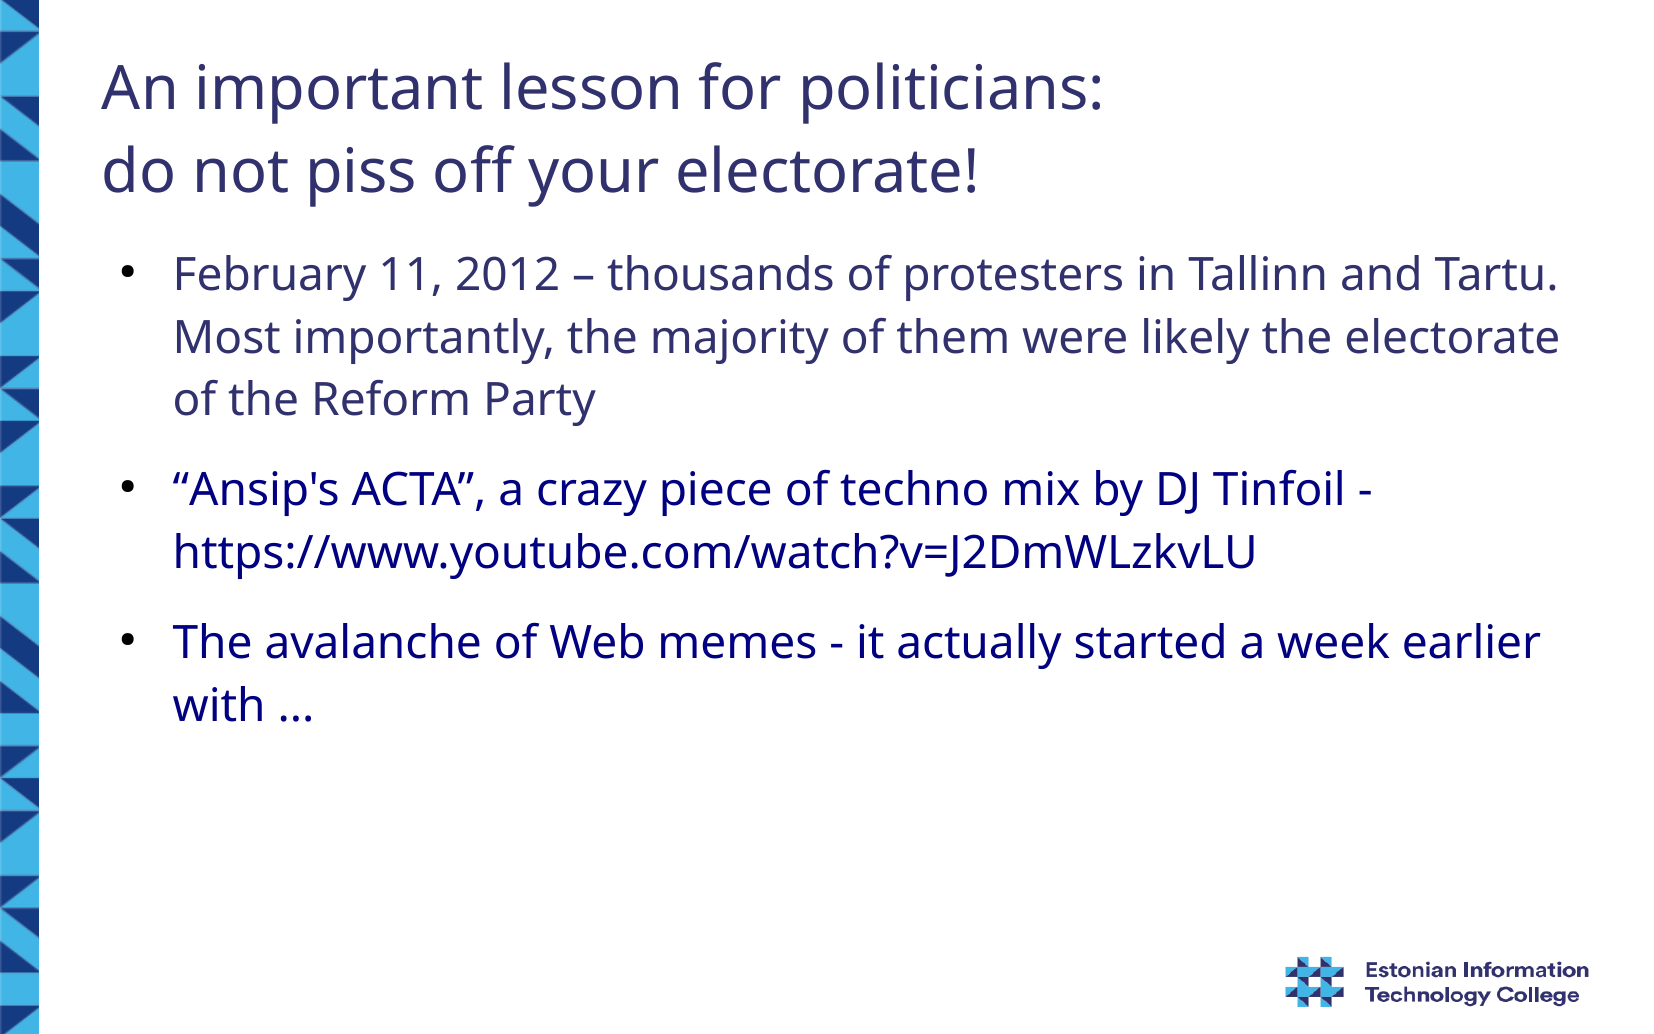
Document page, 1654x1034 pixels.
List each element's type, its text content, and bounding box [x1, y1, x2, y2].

title An important lesson for politicians: do not piss off your electorate! [101, 41, 1489, 214]
list February 11, 2012 – thousands of protesters in Tallinn and Tartu. Most importantly, the majority of them were likely the electorate of the Reform Party “Ansip's ACTA”, a crazy piece of techno mix by DJ Tinfoil -https://www.youtube.com/watch?v=J2DmWLzkvLU The avalanche of Web memes - it actually started a week earlier with ... [101, 241, 1591, 924]
